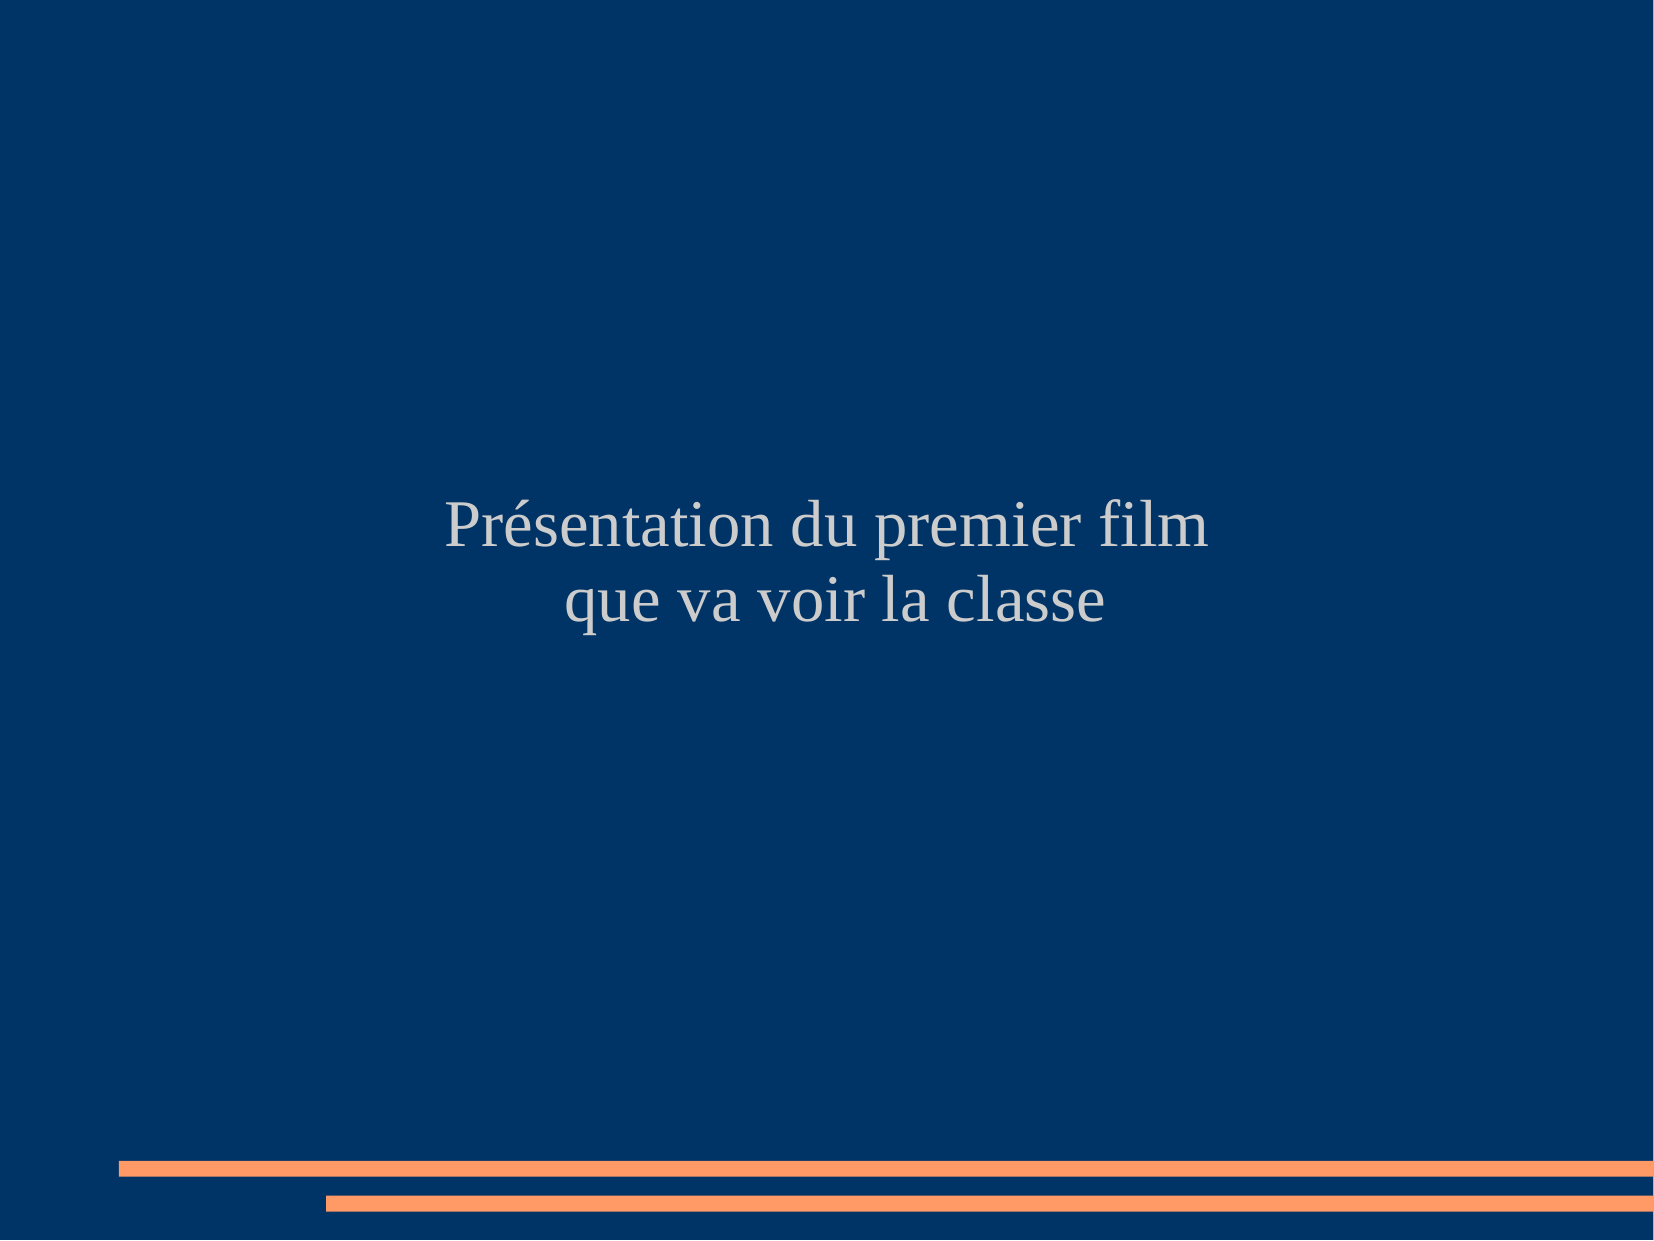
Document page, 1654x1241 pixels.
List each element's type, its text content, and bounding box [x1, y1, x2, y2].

subtitle Présentation du premier film que va voir la classe [121, 46, 1534, 1132]
